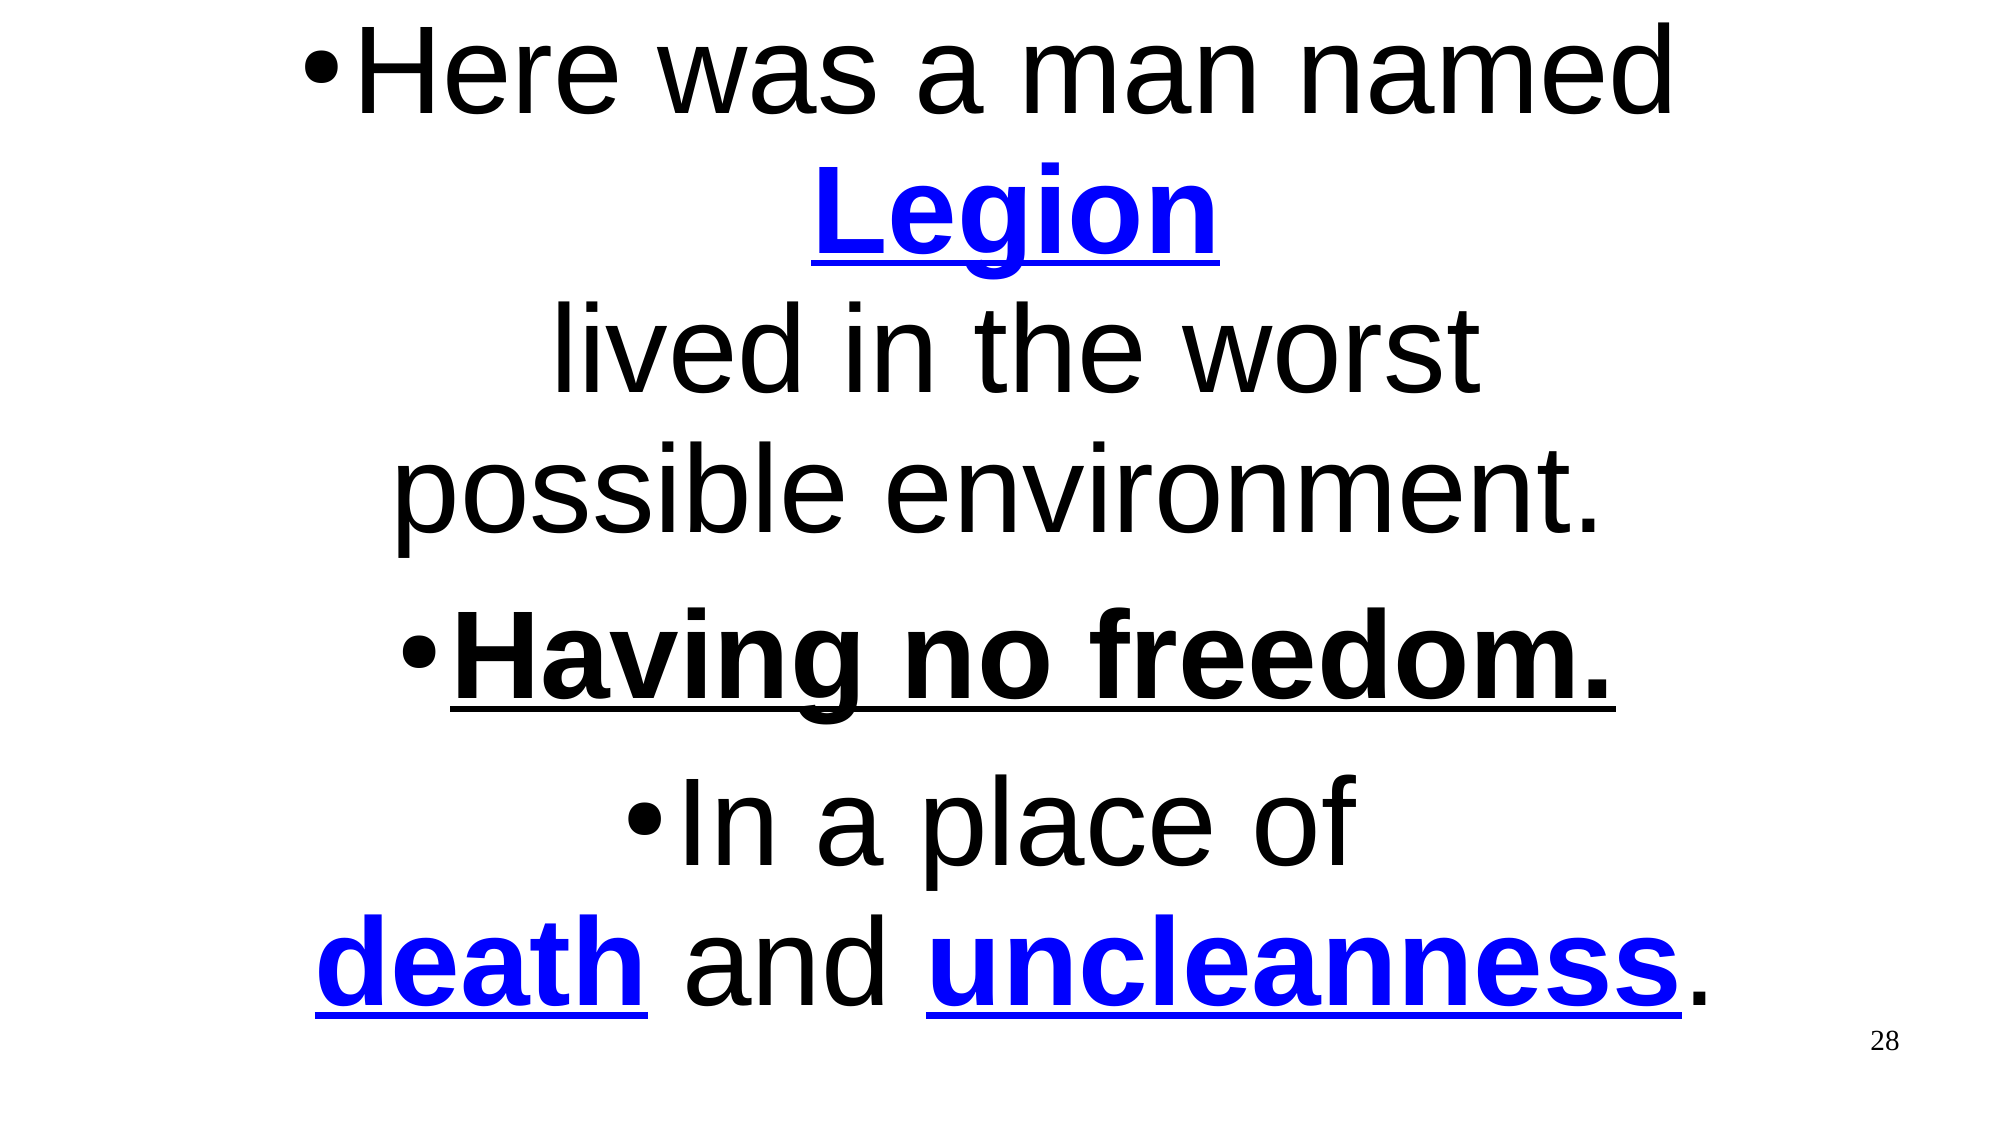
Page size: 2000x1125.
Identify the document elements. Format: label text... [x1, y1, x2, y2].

list Here was a man named Legion lived in the worst possible environment. Having no freedom. In a place of death and uncleanness. [0, 0, 1996, 1123]
